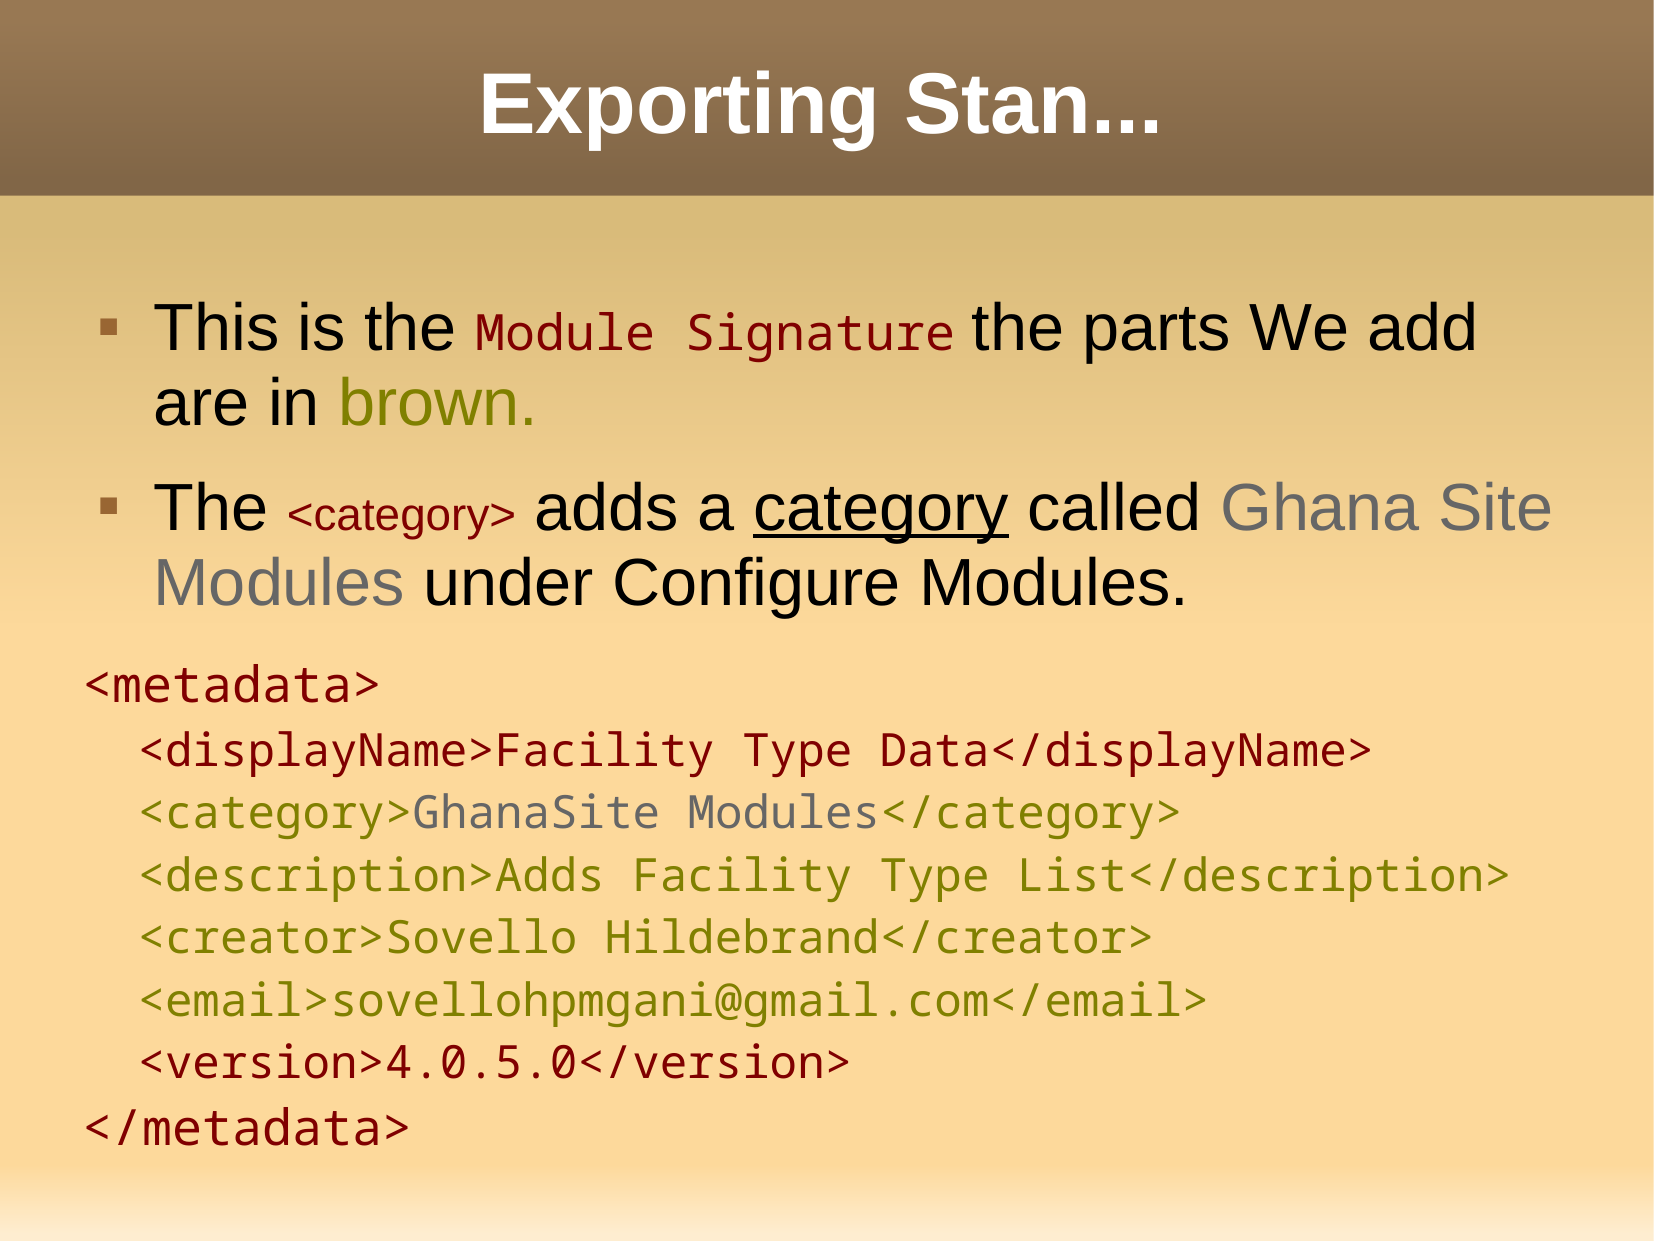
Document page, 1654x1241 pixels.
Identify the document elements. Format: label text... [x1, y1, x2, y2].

title Exporting Stan... [76, 0, 1565, 208]
list This is the Module Signature the parts We add are in brown. The <category> adds a category called Ghana Site Modules under Configure Modules. <metadata> <displayName>Facility Type Data</displayName> <category>GhanaSite Modules</category> <description>Adds Facility Type List</description> <creator>Sovello Hildebrand</creator> <email>sovellohpmgani@gmail.com</email> <version>4.0.5.0</version> </metadata> [82, 290, 1571, 1109]
picture [0, 0, 1654, 1241]
